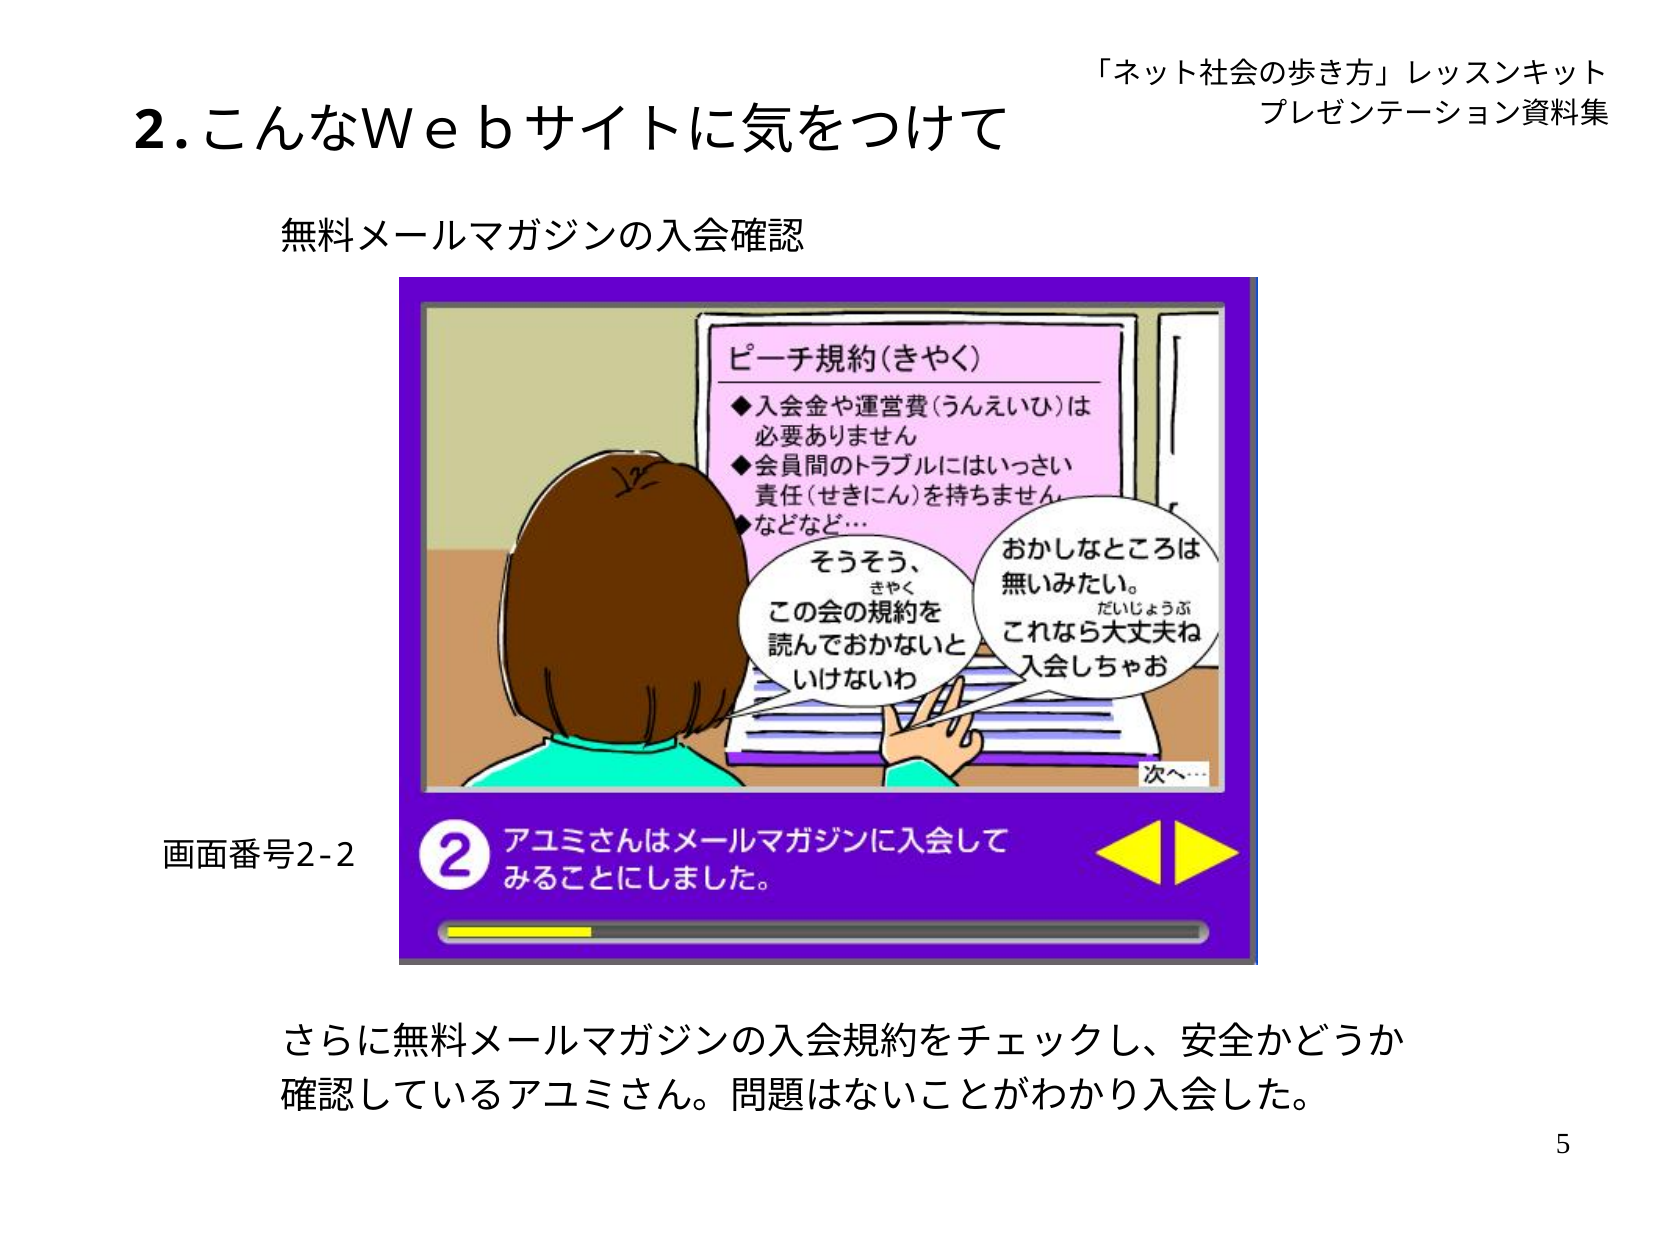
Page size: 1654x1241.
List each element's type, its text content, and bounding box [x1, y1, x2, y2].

text_box 2.こんなＷｅｂサイトに気をつけて [118, 88, 1093, 169]
text_box 画面番号2-2 [147, 826, 384, 882]
picture [399, 277, 1258, 965]
text_box さらに無料メールマガジンの入会規約をチェックし、安全かどうか確認しているアユミさん。問題はないことがわかり入会した。 [265, 1003, 1447, 1128]
text_box 無料メールマガジンの入会確認 [265, 206, 1211, 267]
text_box 「ネット社会の歩き方」レッスンキット プレゼンテーション資料集 [1062, 44, 1625, 139]
